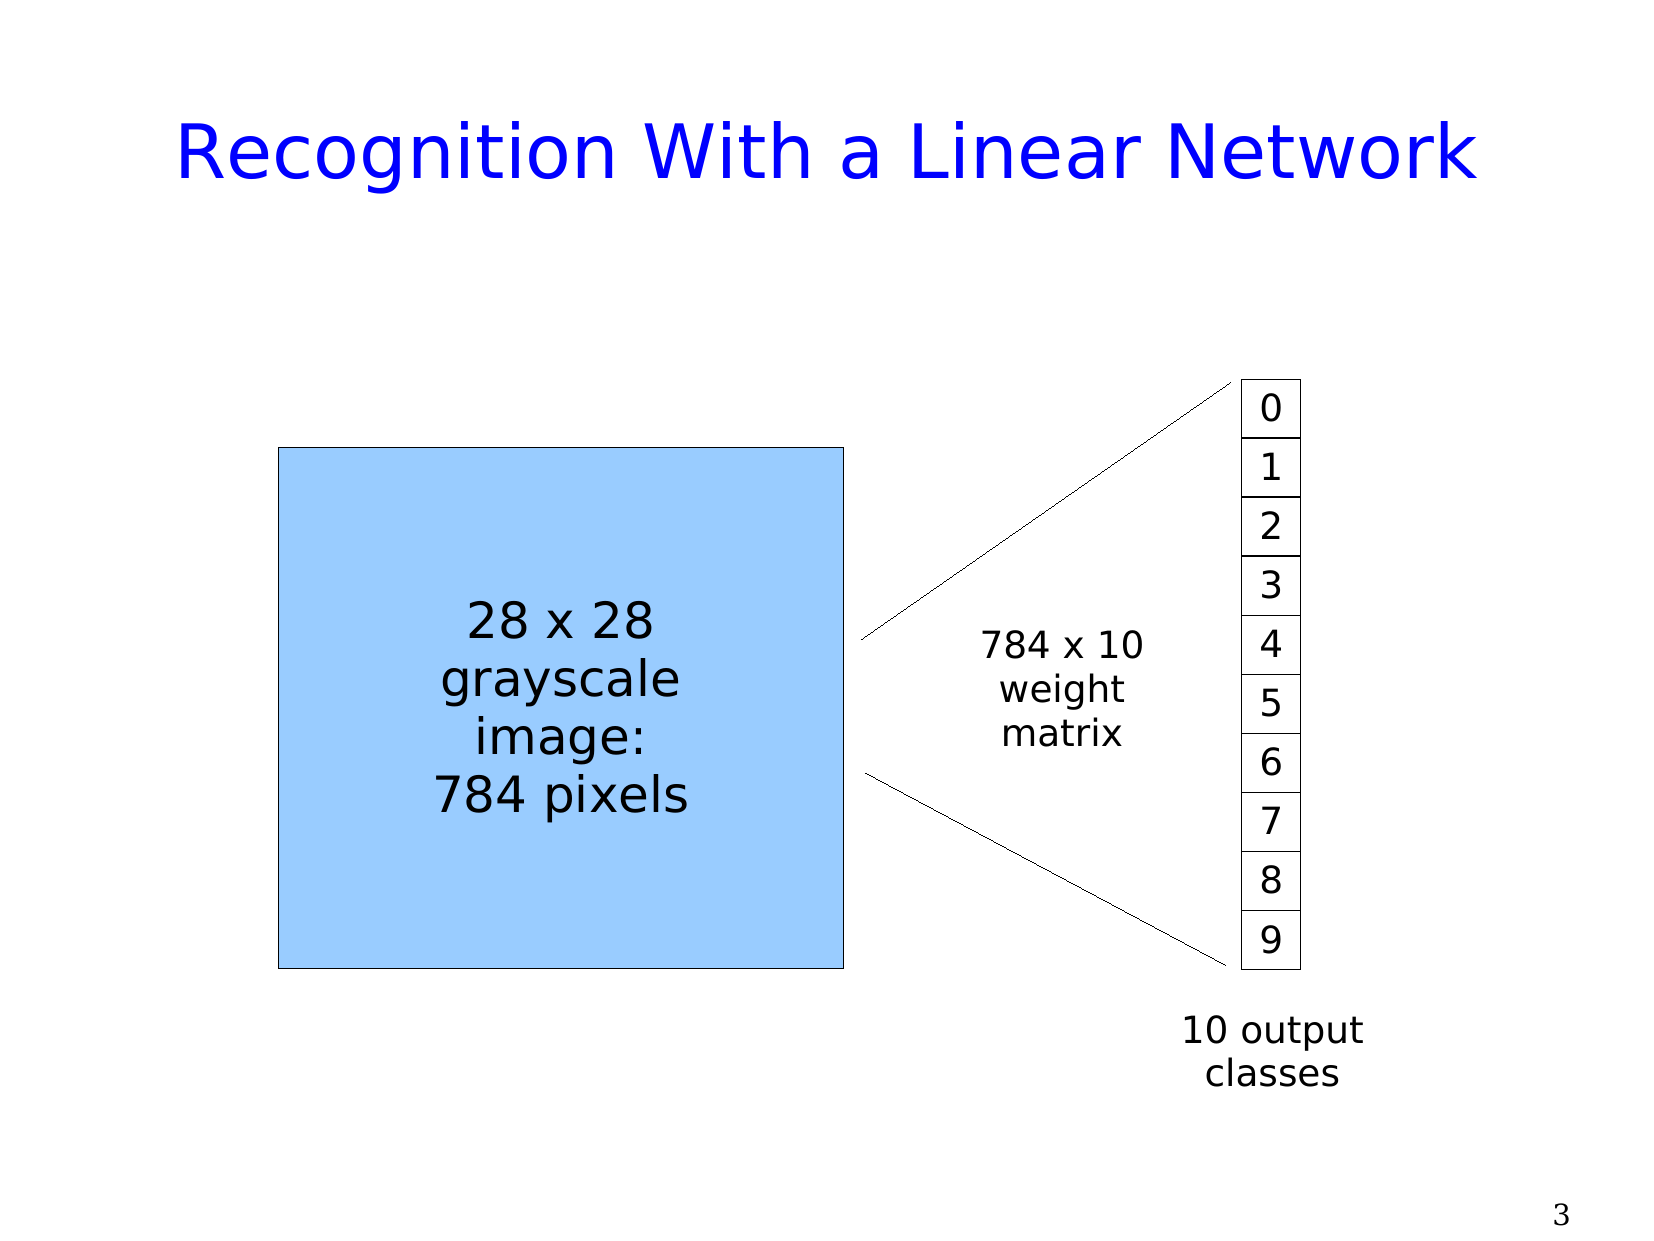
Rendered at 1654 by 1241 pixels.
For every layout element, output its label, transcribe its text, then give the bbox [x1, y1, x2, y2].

text_box 1 [1241, 438, 1301, 497]
text_box 0 [1241, 379, 1301, 438]
title Recognition With a Linear Network [82, 49, 1571, 257]
text_box 3 [1241, 556, 1301, 615]
text_box 9 [1241, 910, 1301, 970]
text_box 7 [1241, 792, 1301, 851]
text_box 5 [1241, 674, 1301, 733]
text_box 8 [1241, 851, 1301, 910]
text_box 4 [1241, 615, 1301, 674]
text_box 10 output classes [1145, 1000, 1400, 1118]
text_box 784 x 10 weight matrix [947, 616, 1177, 792]
text_box 6 [1241, 733, 1301, 792]
text_box 2 [1241, 497, 1301, 556]
text_box 28 x 28 grayscale image: 784 pixels [278, 447, 844, 969]
